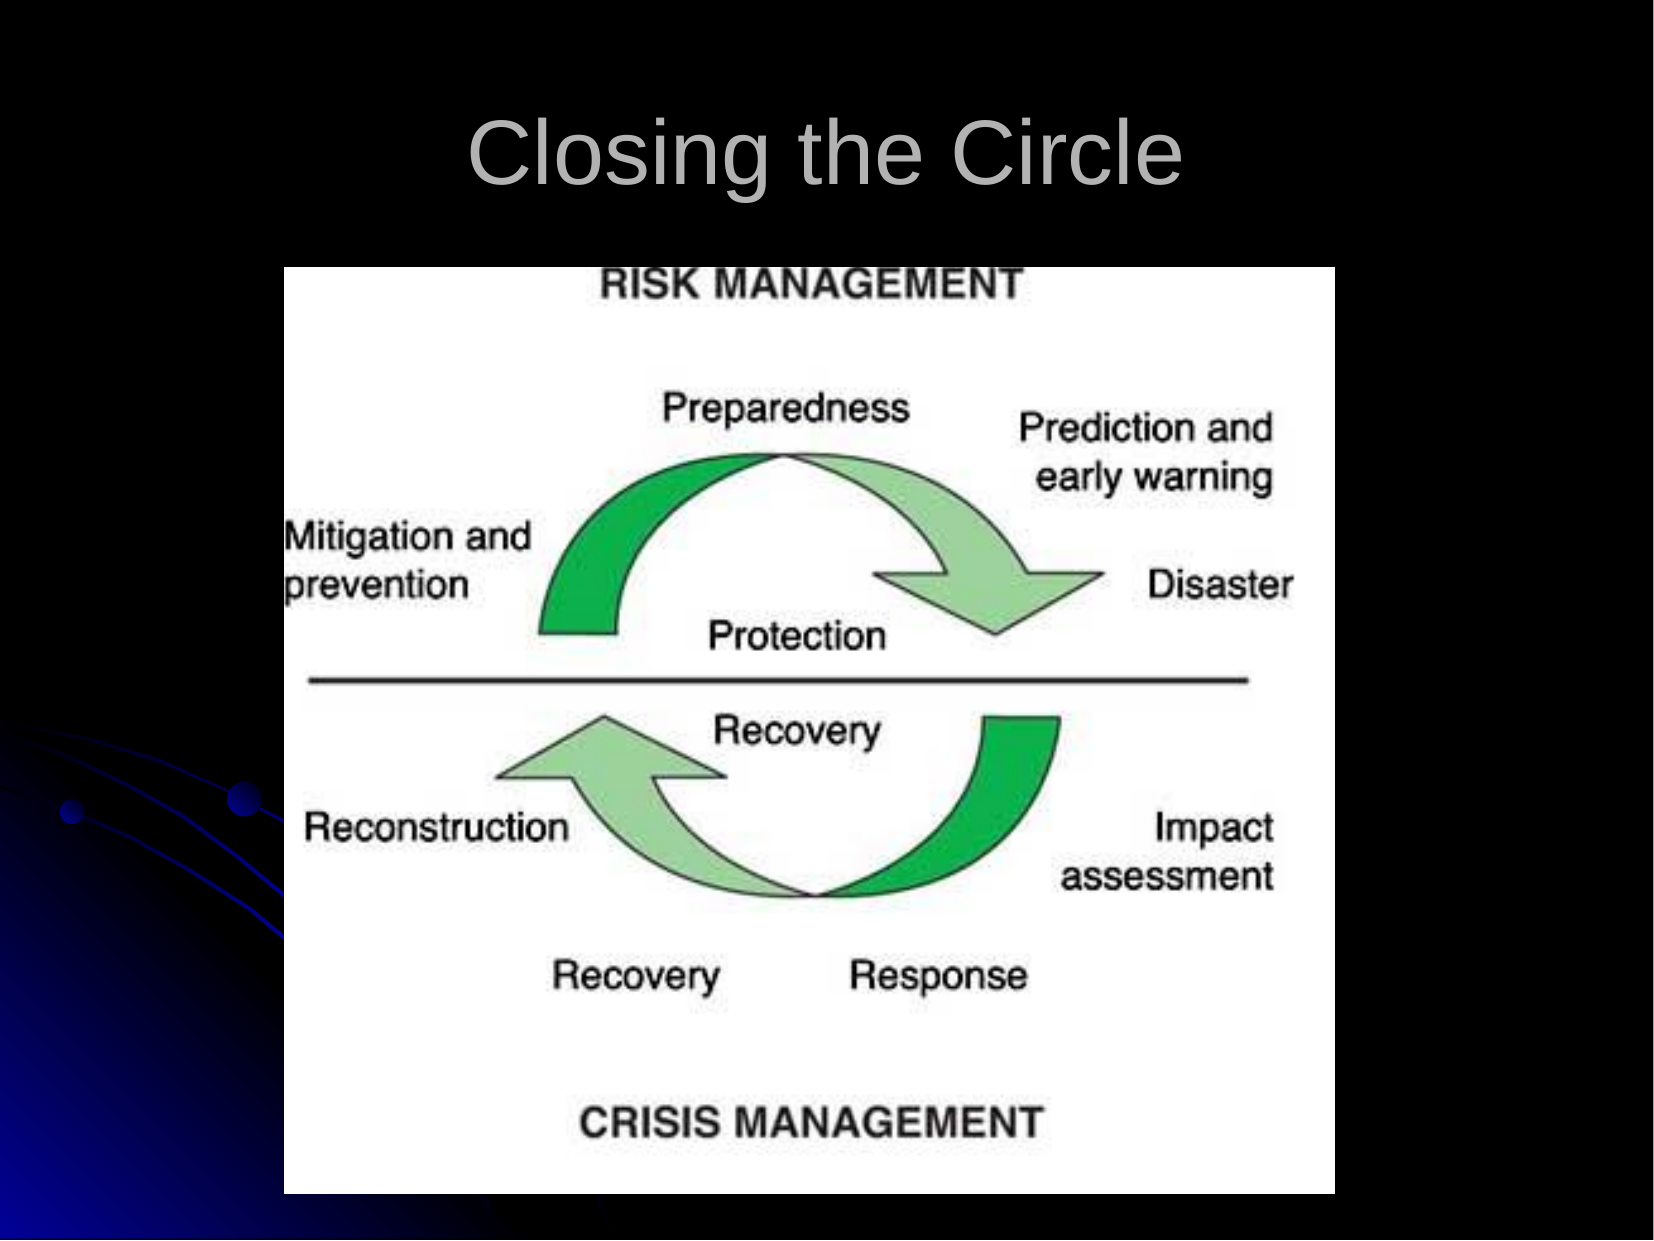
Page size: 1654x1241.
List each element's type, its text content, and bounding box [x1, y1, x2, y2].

picture [284, 267, 1335, 1194]
title Closing the Circle [82, 50, 1571, 256]
